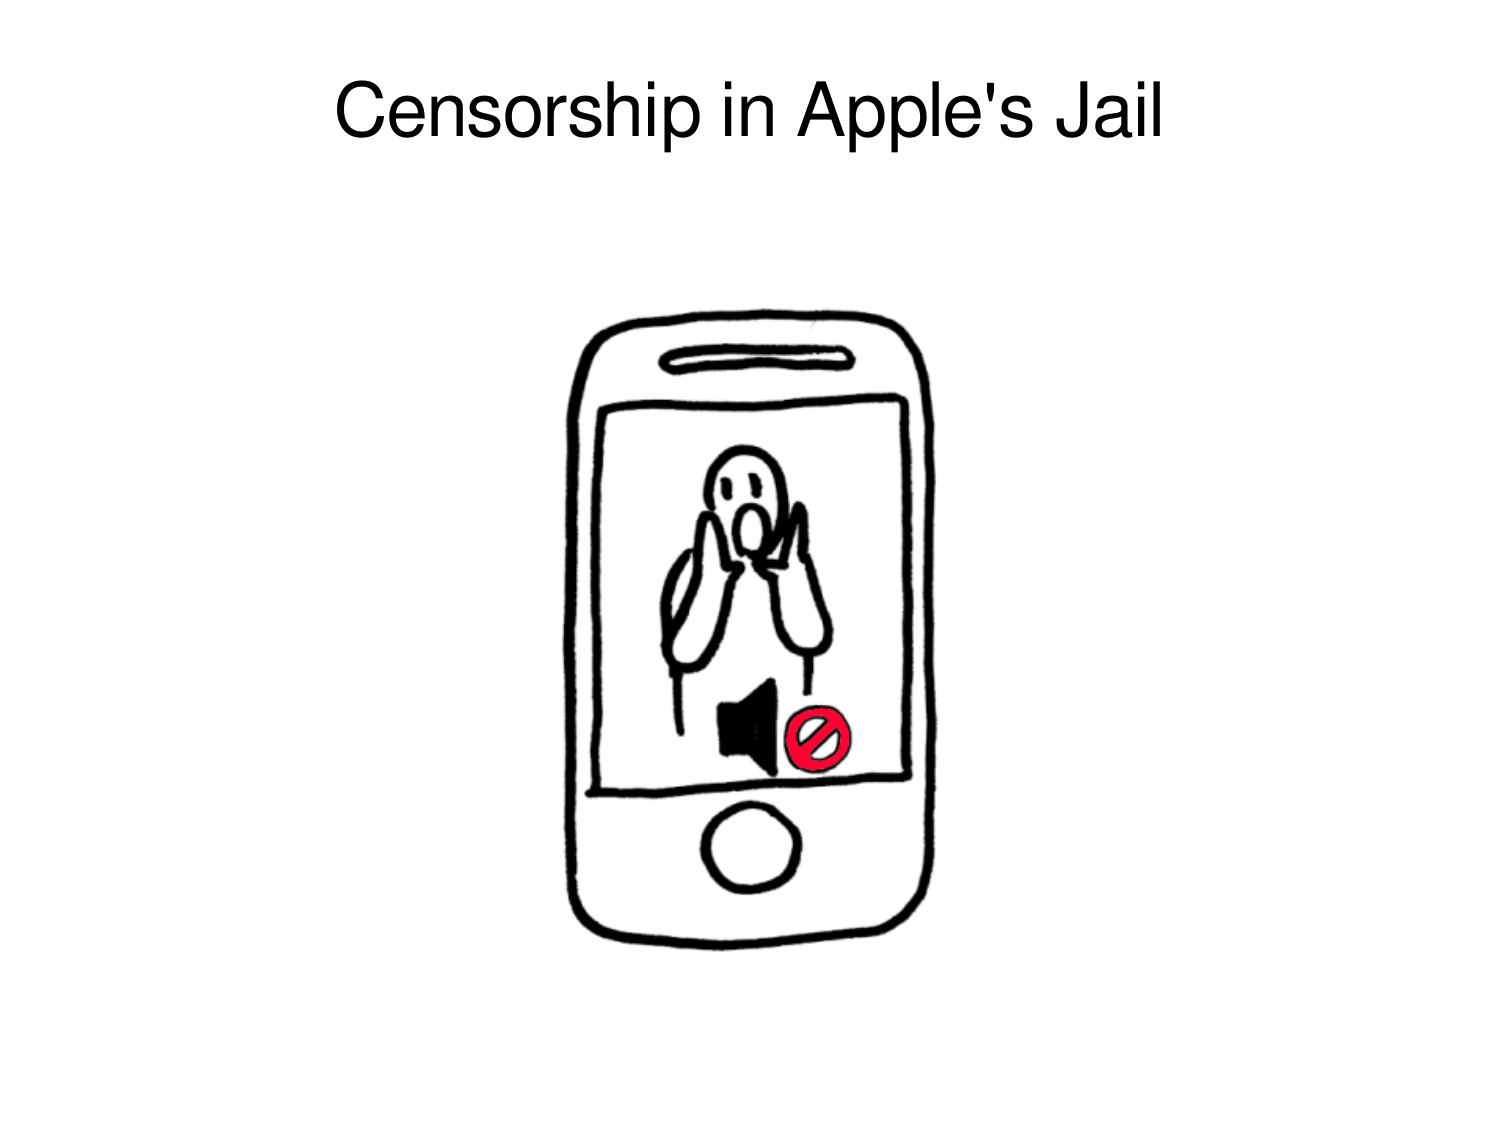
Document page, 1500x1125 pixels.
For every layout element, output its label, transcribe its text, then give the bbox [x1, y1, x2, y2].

text_box Censorship in Apple's Jail [82, 60, 1418, 158]
picture [550, 295, 950, 964]
